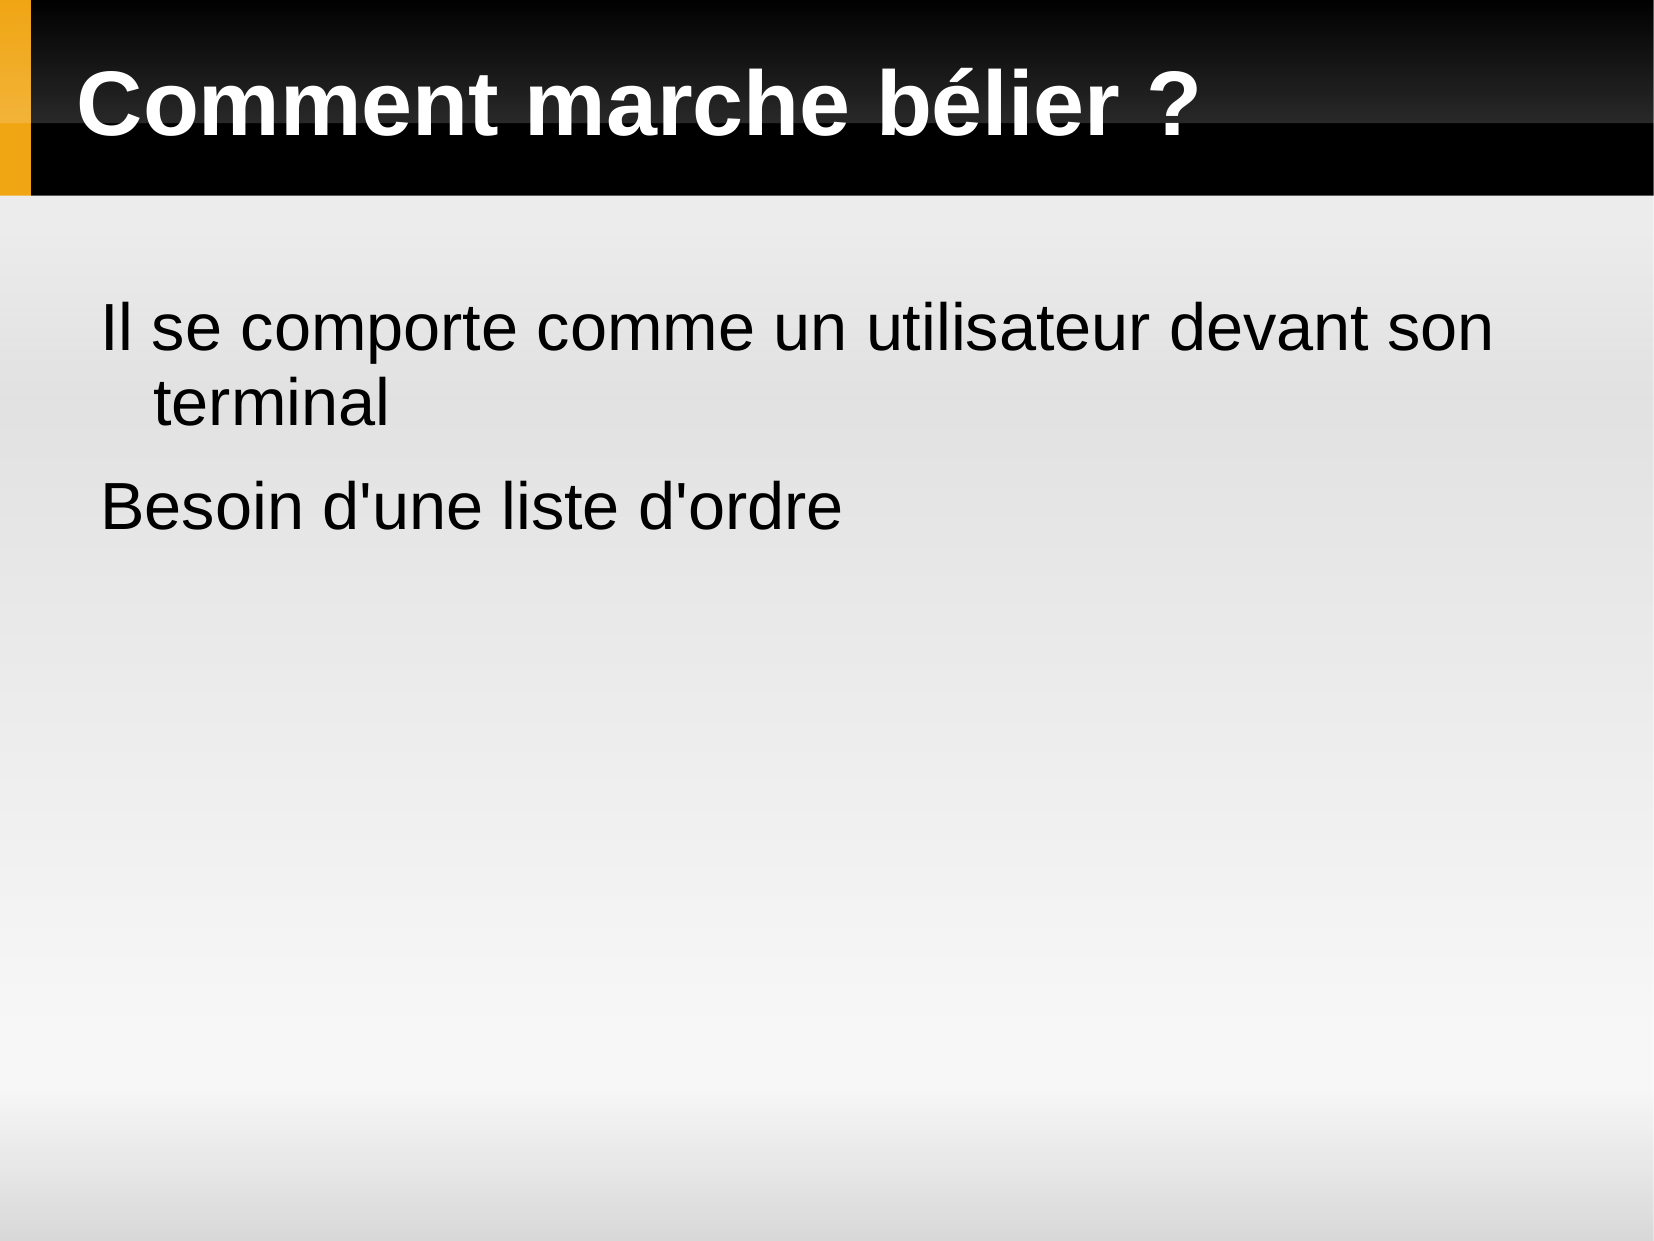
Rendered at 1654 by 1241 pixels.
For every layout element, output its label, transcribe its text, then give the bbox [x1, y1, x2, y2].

list Il se comporte comme un utilisateur devant son terminal Besoin d'une liste d'ordre [82, 290, 1571, 1094]
picture [0, 0, 1654, 1241]
title Comment marche bélier ? [76, 7, 1565, 200]
